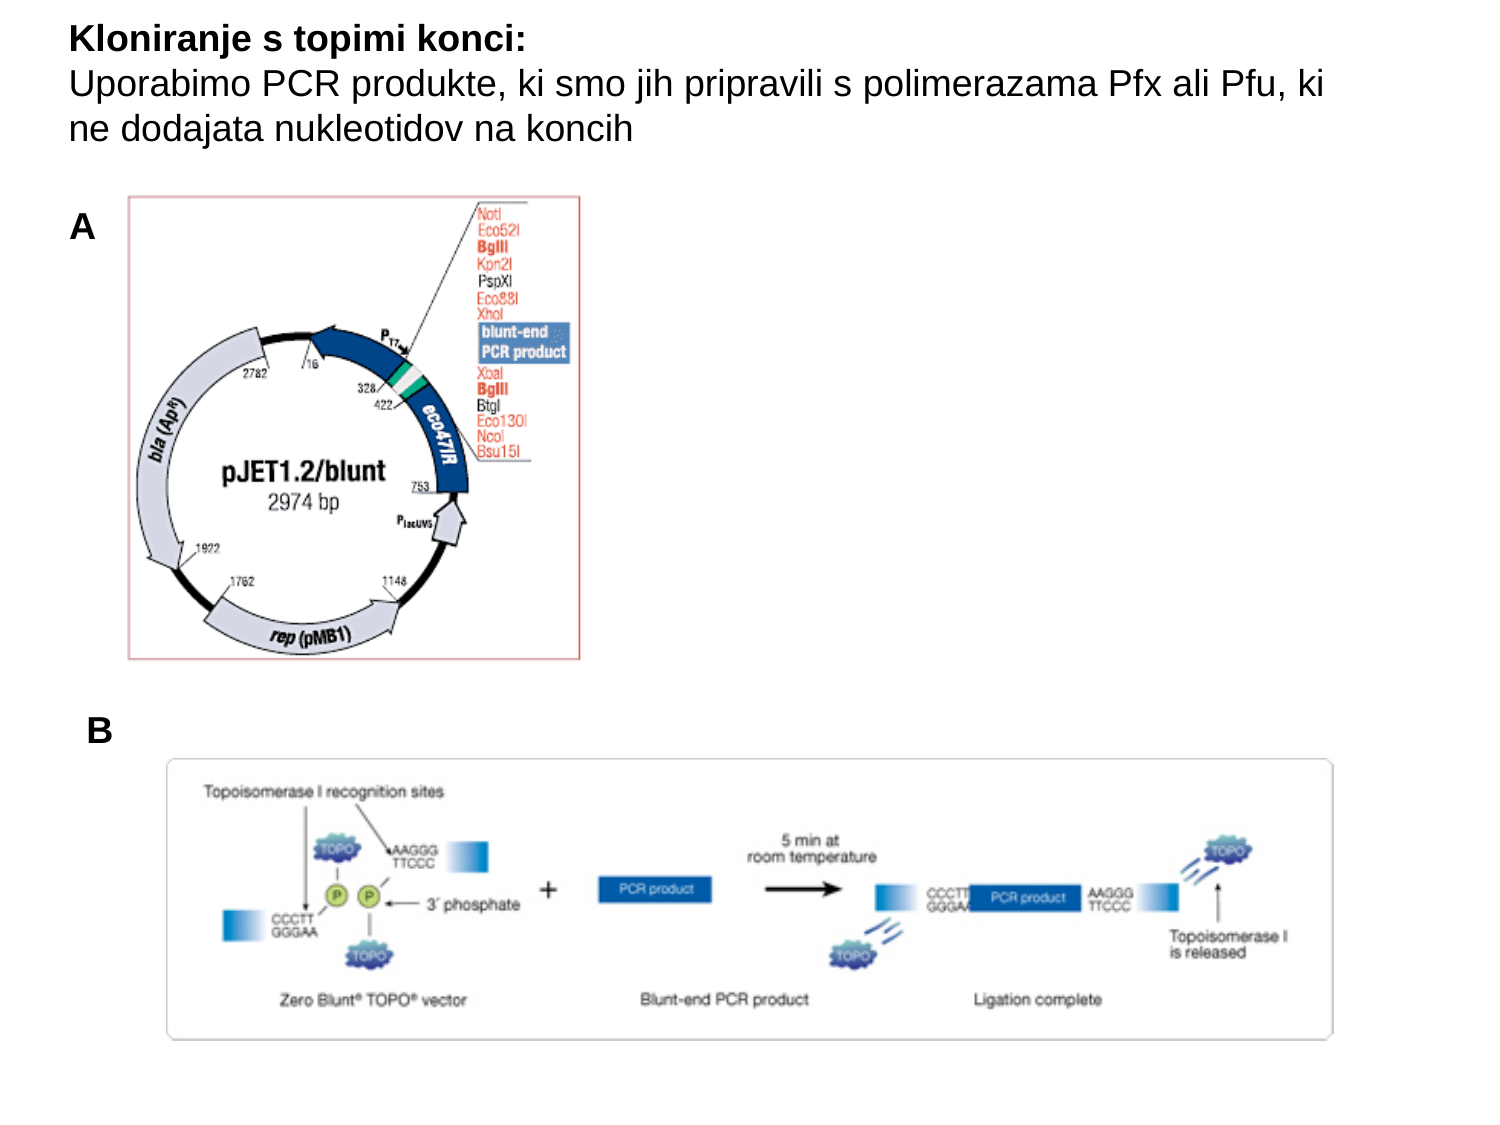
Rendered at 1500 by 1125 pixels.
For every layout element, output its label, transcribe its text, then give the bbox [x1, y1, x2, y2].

picture [126, 194, 582, 663]
picture [166, 758, 1334, 1041]
text_box Kloniranje s topimi konci: Uporabimo PCR produkte, ki smo jih pripravili s polimerazama Pfx ali Pfu, ki ne dodajata nukleotidov na koncih [53, 6, 1360, 157]
text_box B [71, 698, 129, 759]
text_box A [54, 194, 111, 255]
